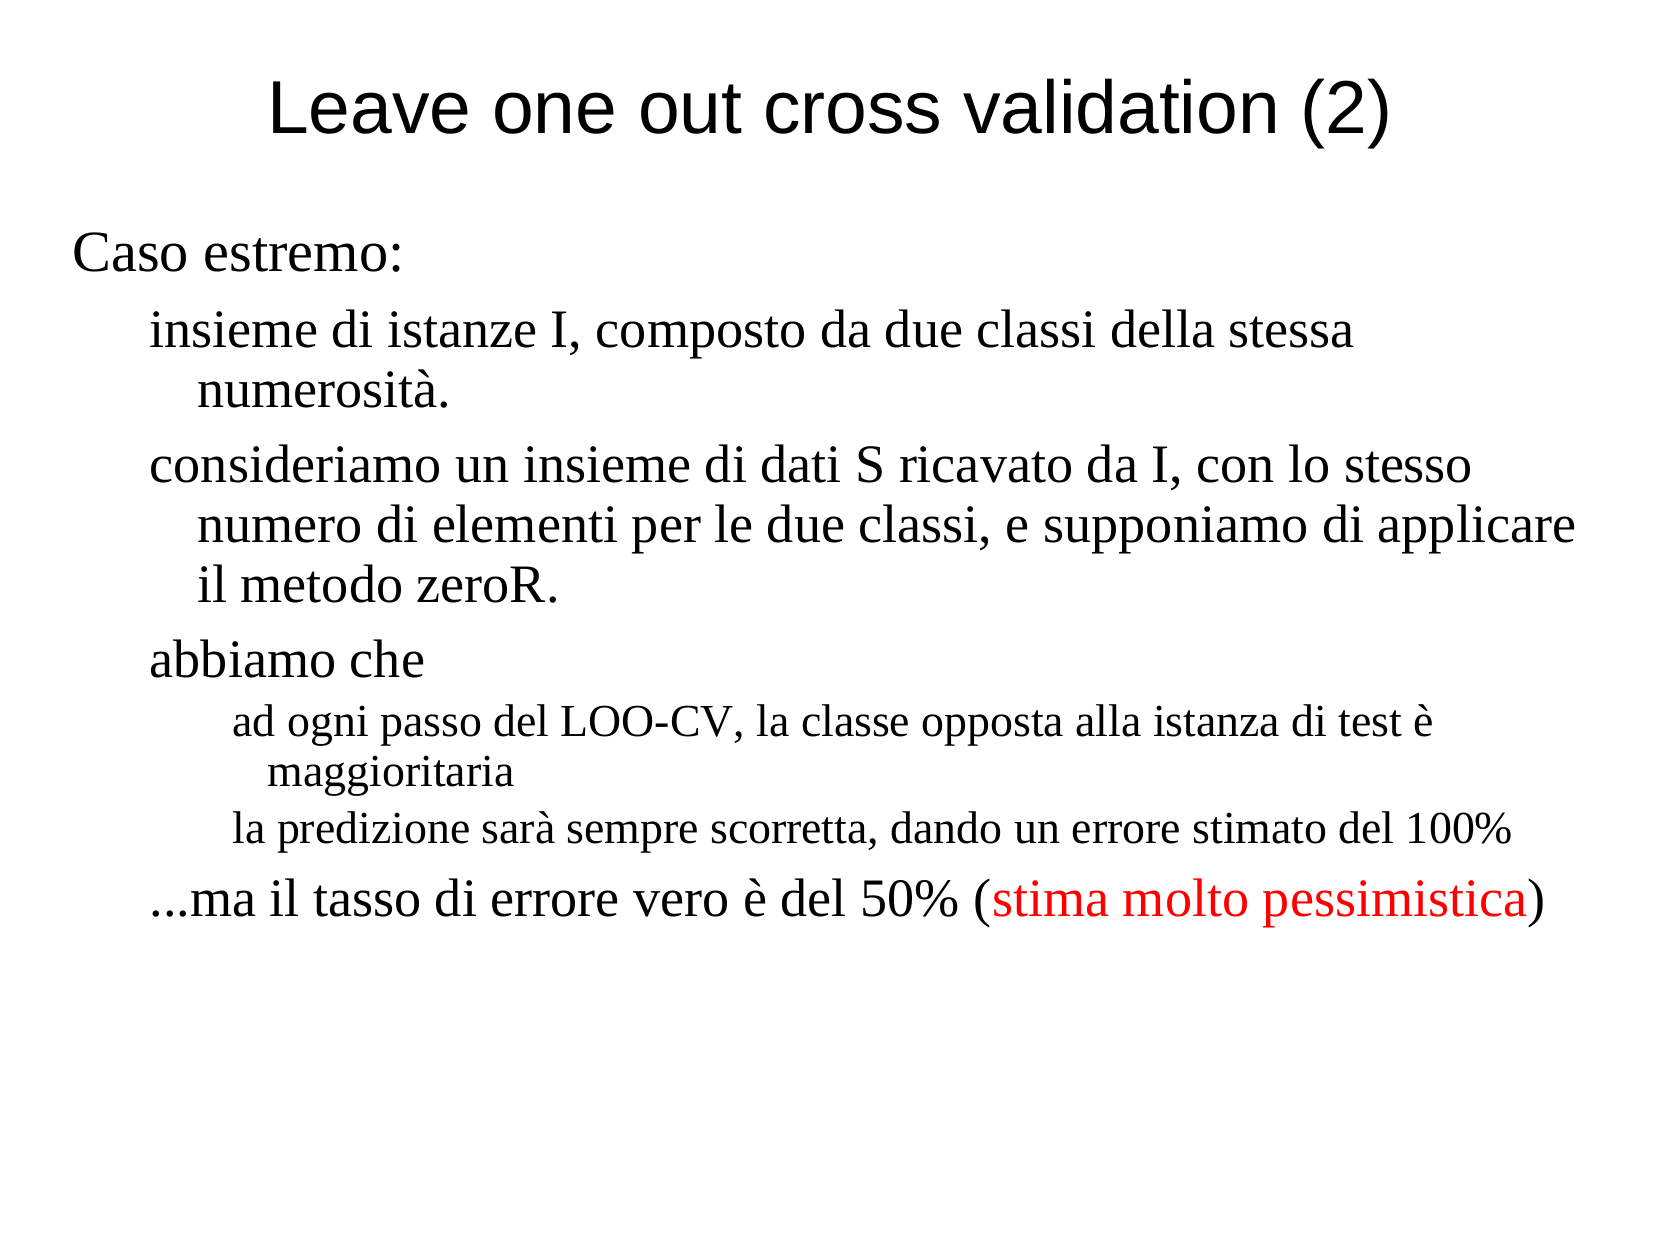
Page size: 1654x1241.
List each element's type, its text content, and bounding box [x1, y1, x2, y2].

list Caso estremo: insieme di istanze I, composto da due classi della stessa numerosità. consideriamo un insieme di dati S ricavato da I, con lo stesso numero di elementi per le due classi, e supponiamo di applicare il metodo zeroR. abbiamo che ad ogni passo del LOO-CV, la classe opposta alla istanza di test è maggioritaria la predizione sarà sempre scorretta, dando un errore stimato del 100% ...ma il tasso di errore vero è del 50% (stima molto pessimistica) [55, 219, 1605, 1179]
title Leave one out cross validation (2) [52, 42, 1608, 173]
